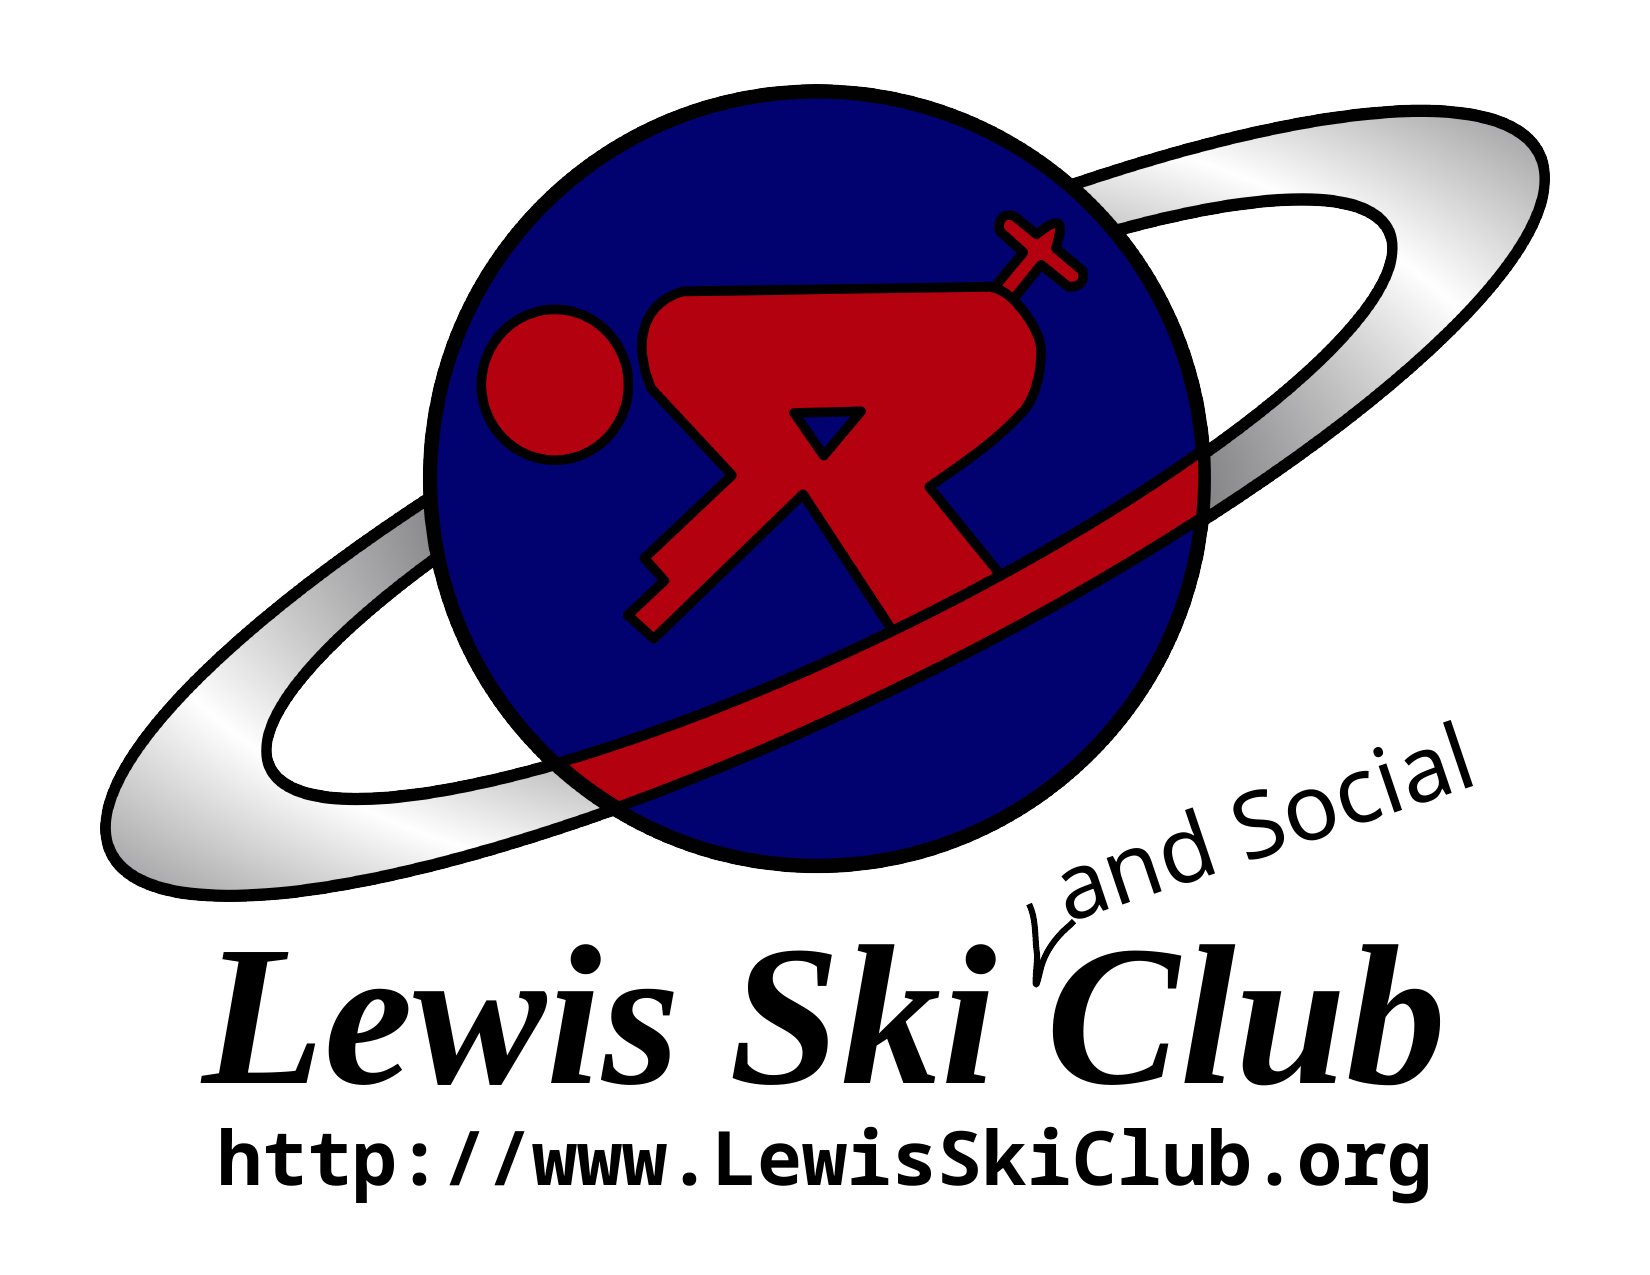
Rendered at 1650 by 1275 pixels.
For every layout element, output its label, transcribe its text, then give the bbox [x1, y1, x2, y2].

picture [100, 84, 1550, 902]
text_box and Social [1019, 639, 1616, 940]
text_box Lewis Ski Club [174, 902, 1476, 1134]
picture [1172, 773, 1550, 902]
text_box http://www.LewisSkiClub.org [189, 1097, 1461, 1211]
